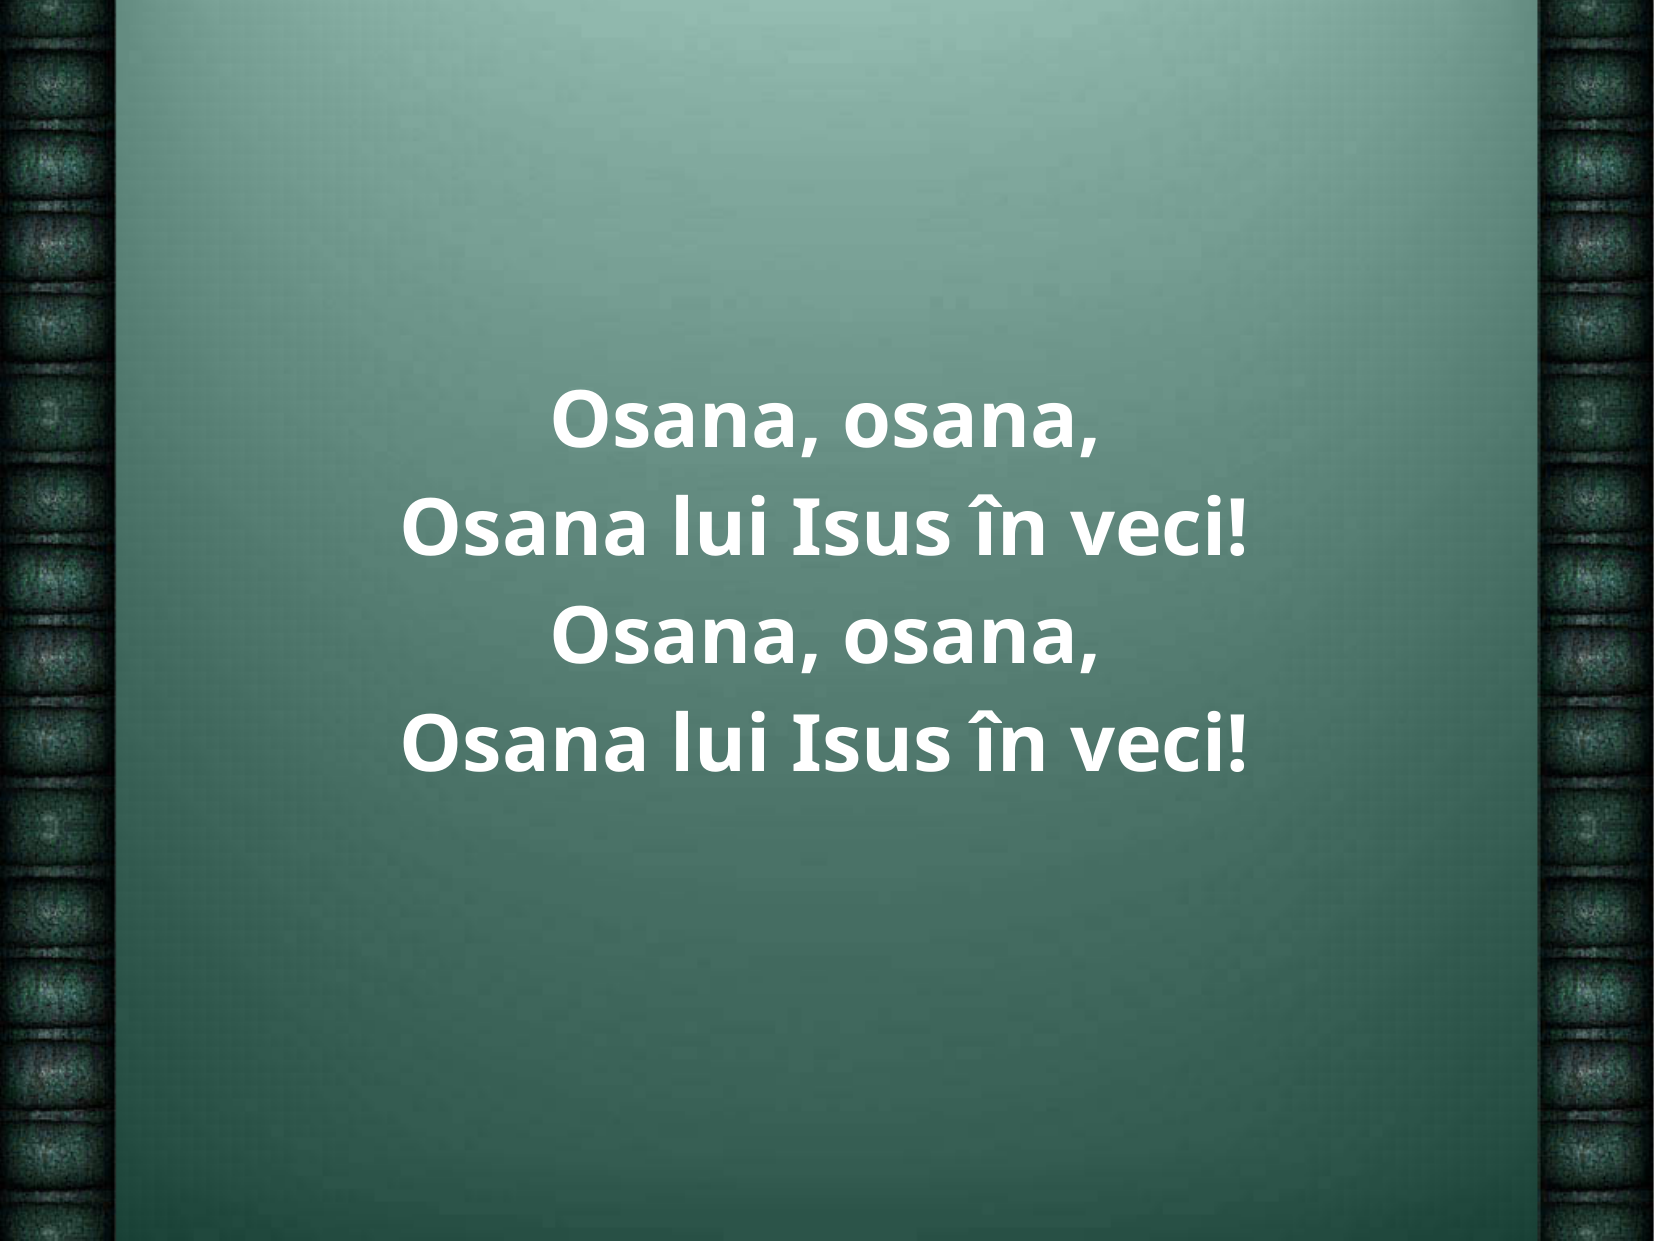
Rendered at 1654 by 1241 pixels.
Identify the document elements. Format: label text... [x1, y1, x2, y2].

text_box Osana, osana, Osana lui Isus în veci! Osana, osana, Osana lui Isus în veci! [300, 363, 1351, 751]
picture [0, 0, 1654, 1241]
